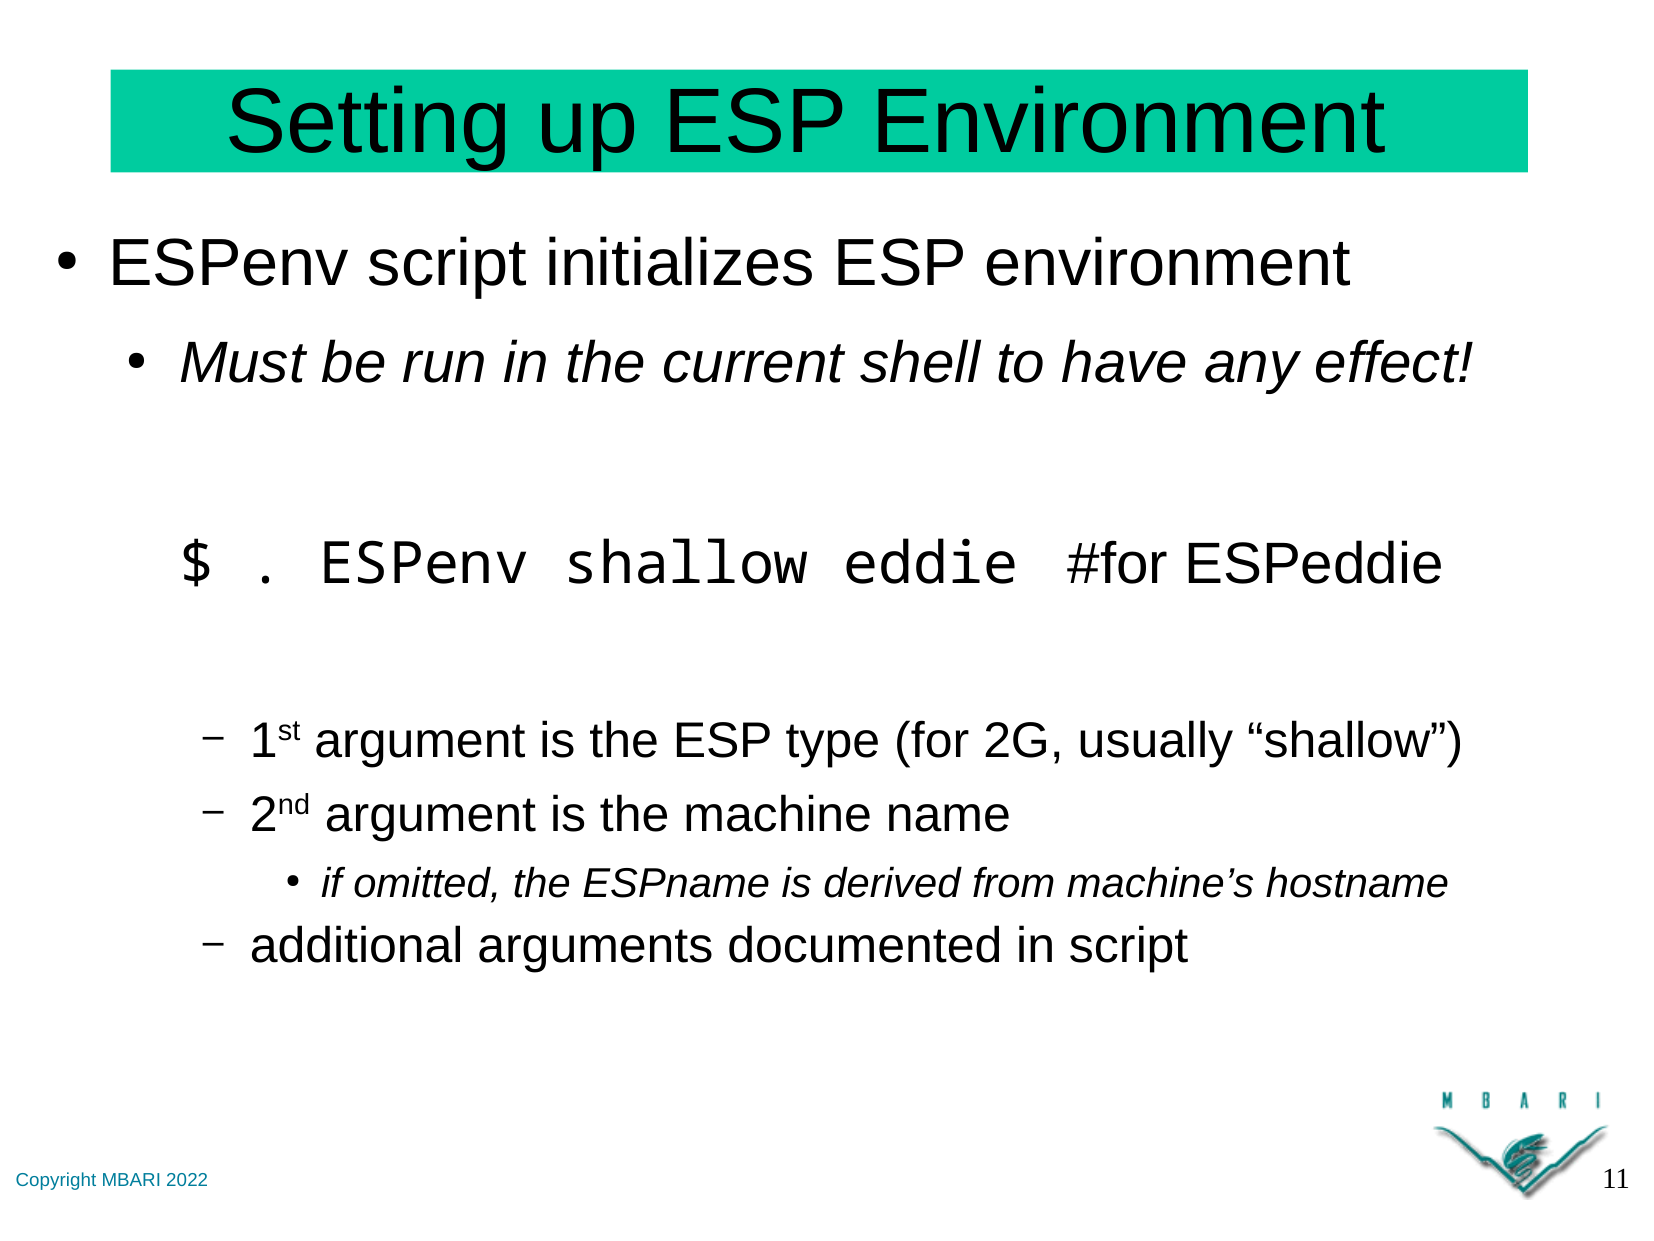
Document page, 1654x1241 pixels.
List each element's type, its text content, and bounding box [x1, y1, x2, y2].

title Setting up ESP Environment [110, 69, 1528, 173]
list ESPenv script initializes ESP environment Must be run in the current shell to have any effect! $ . ESPenv shallow eddie #for ESPeddie 1st argument is the ESP type (for 2G, usually “shallow”) 2nd argument is the machine name if omitted, the ESPname is derived from machine’s hostname additional arguments documented in script [37, 225, 1613, 1163]
picture [1426, 1163, 1613, 1200]
